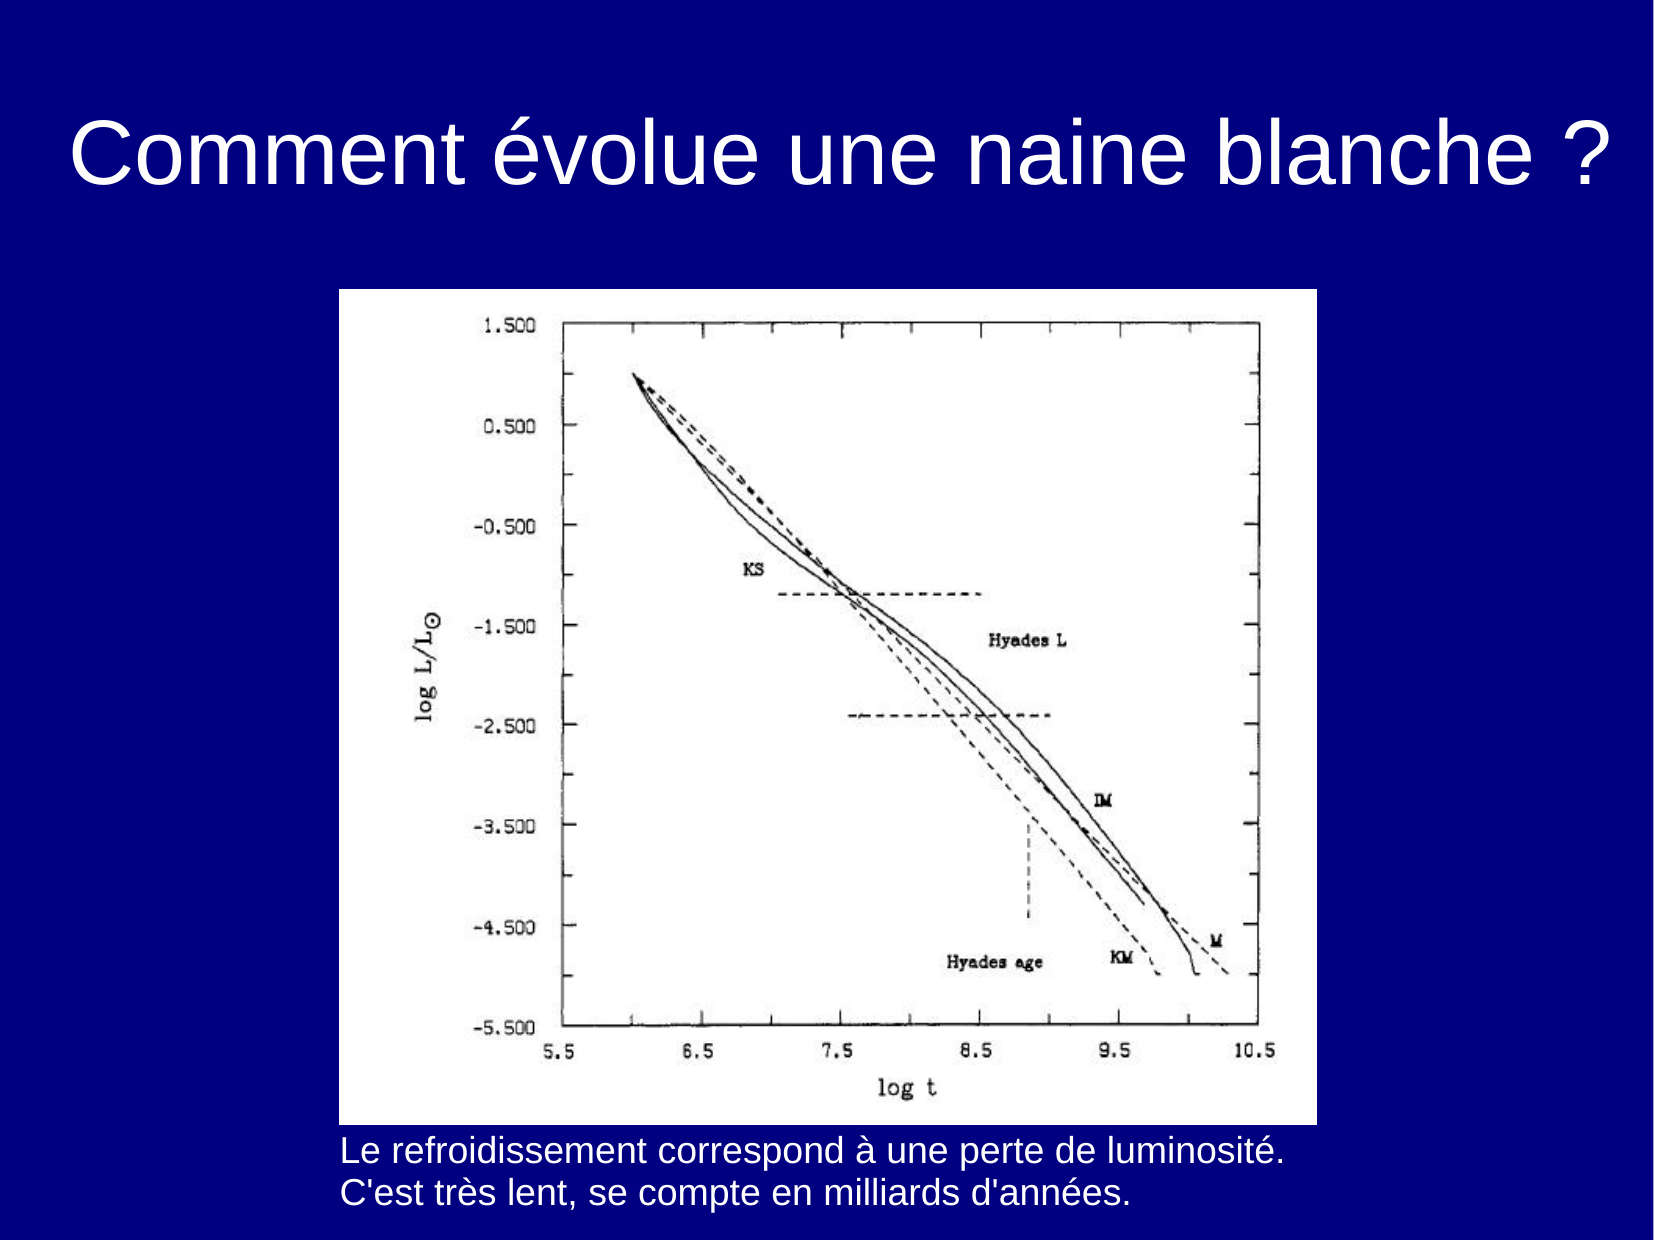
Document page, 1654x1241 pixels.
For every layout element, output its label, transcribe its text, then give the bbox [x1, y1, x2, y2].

text_box Le refroidissement correspond à une perte de luminosité. C'est très lent, se compte en milliards d'années. [324, 1122, 1312, 1221]
picture [339, 289, 1317, 1125]
title Comment évolue une naine blanche ? [29, 49, 1654, 257]
